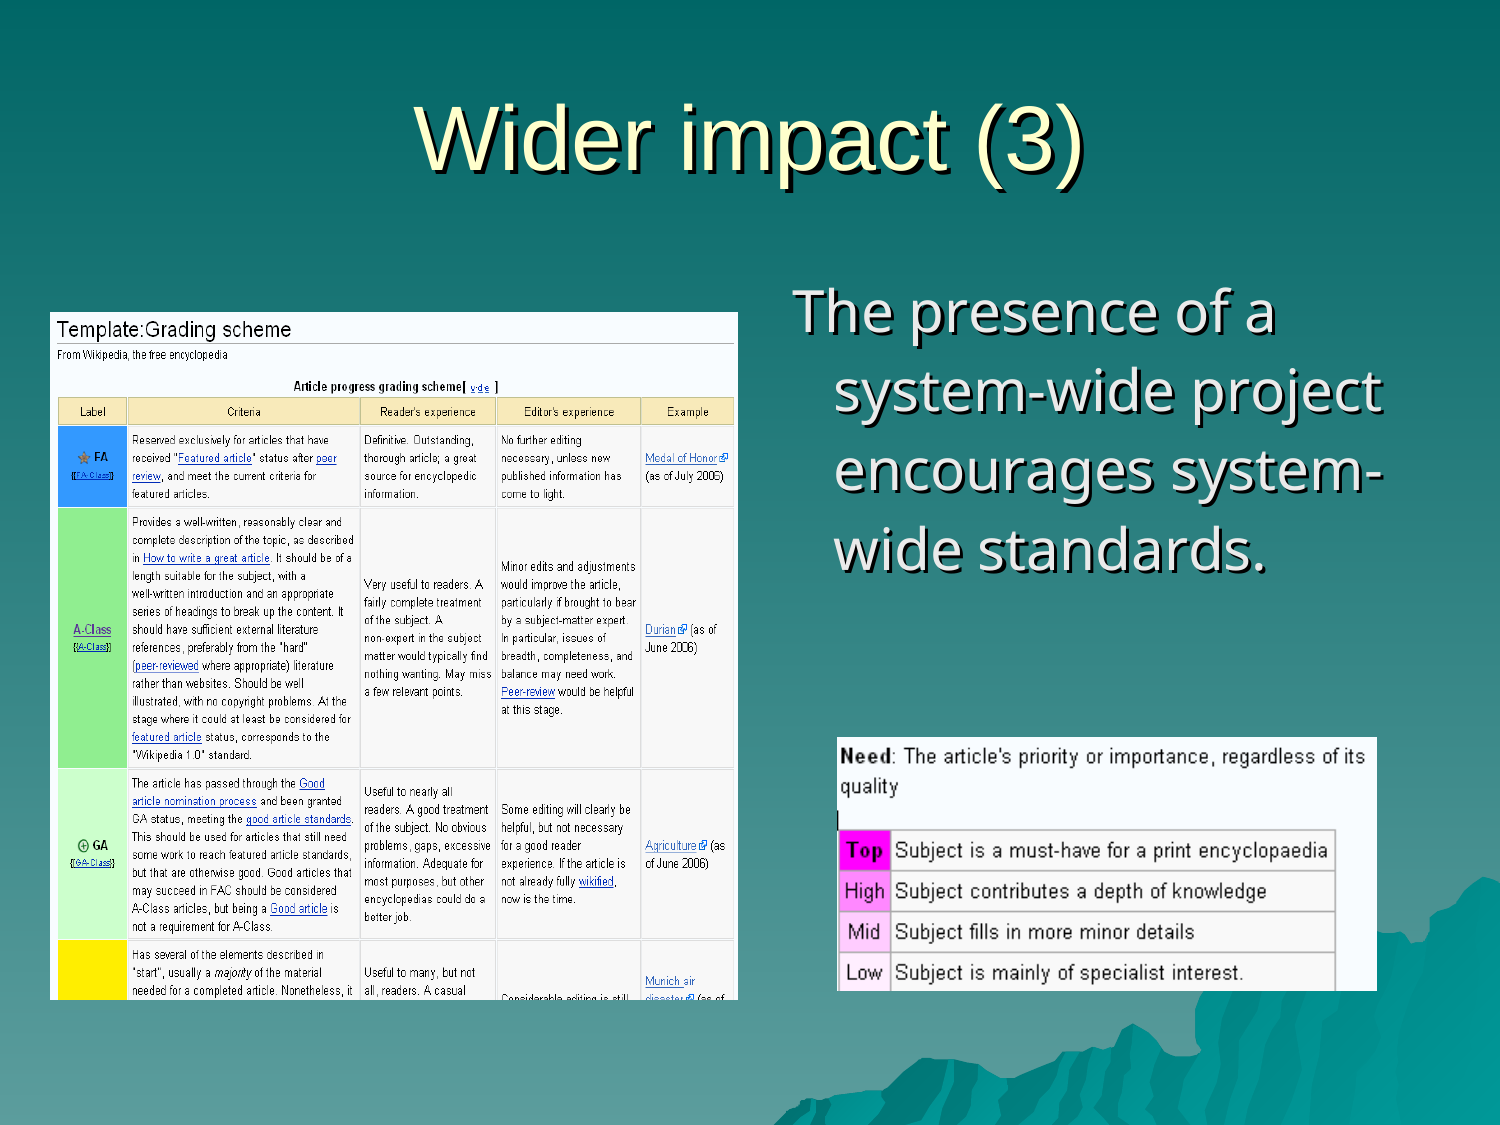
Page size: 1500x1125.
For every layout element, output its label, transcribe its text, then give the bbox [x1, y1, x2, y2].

title Wider impact (3) [75, 45, 1426, 233]
picture [50, 312, 738, 1000]
list The presence of a system-wide project encourages system-wide standards. [762, 262, 1426, 638]
picture [837, 737, 1377, 991]
